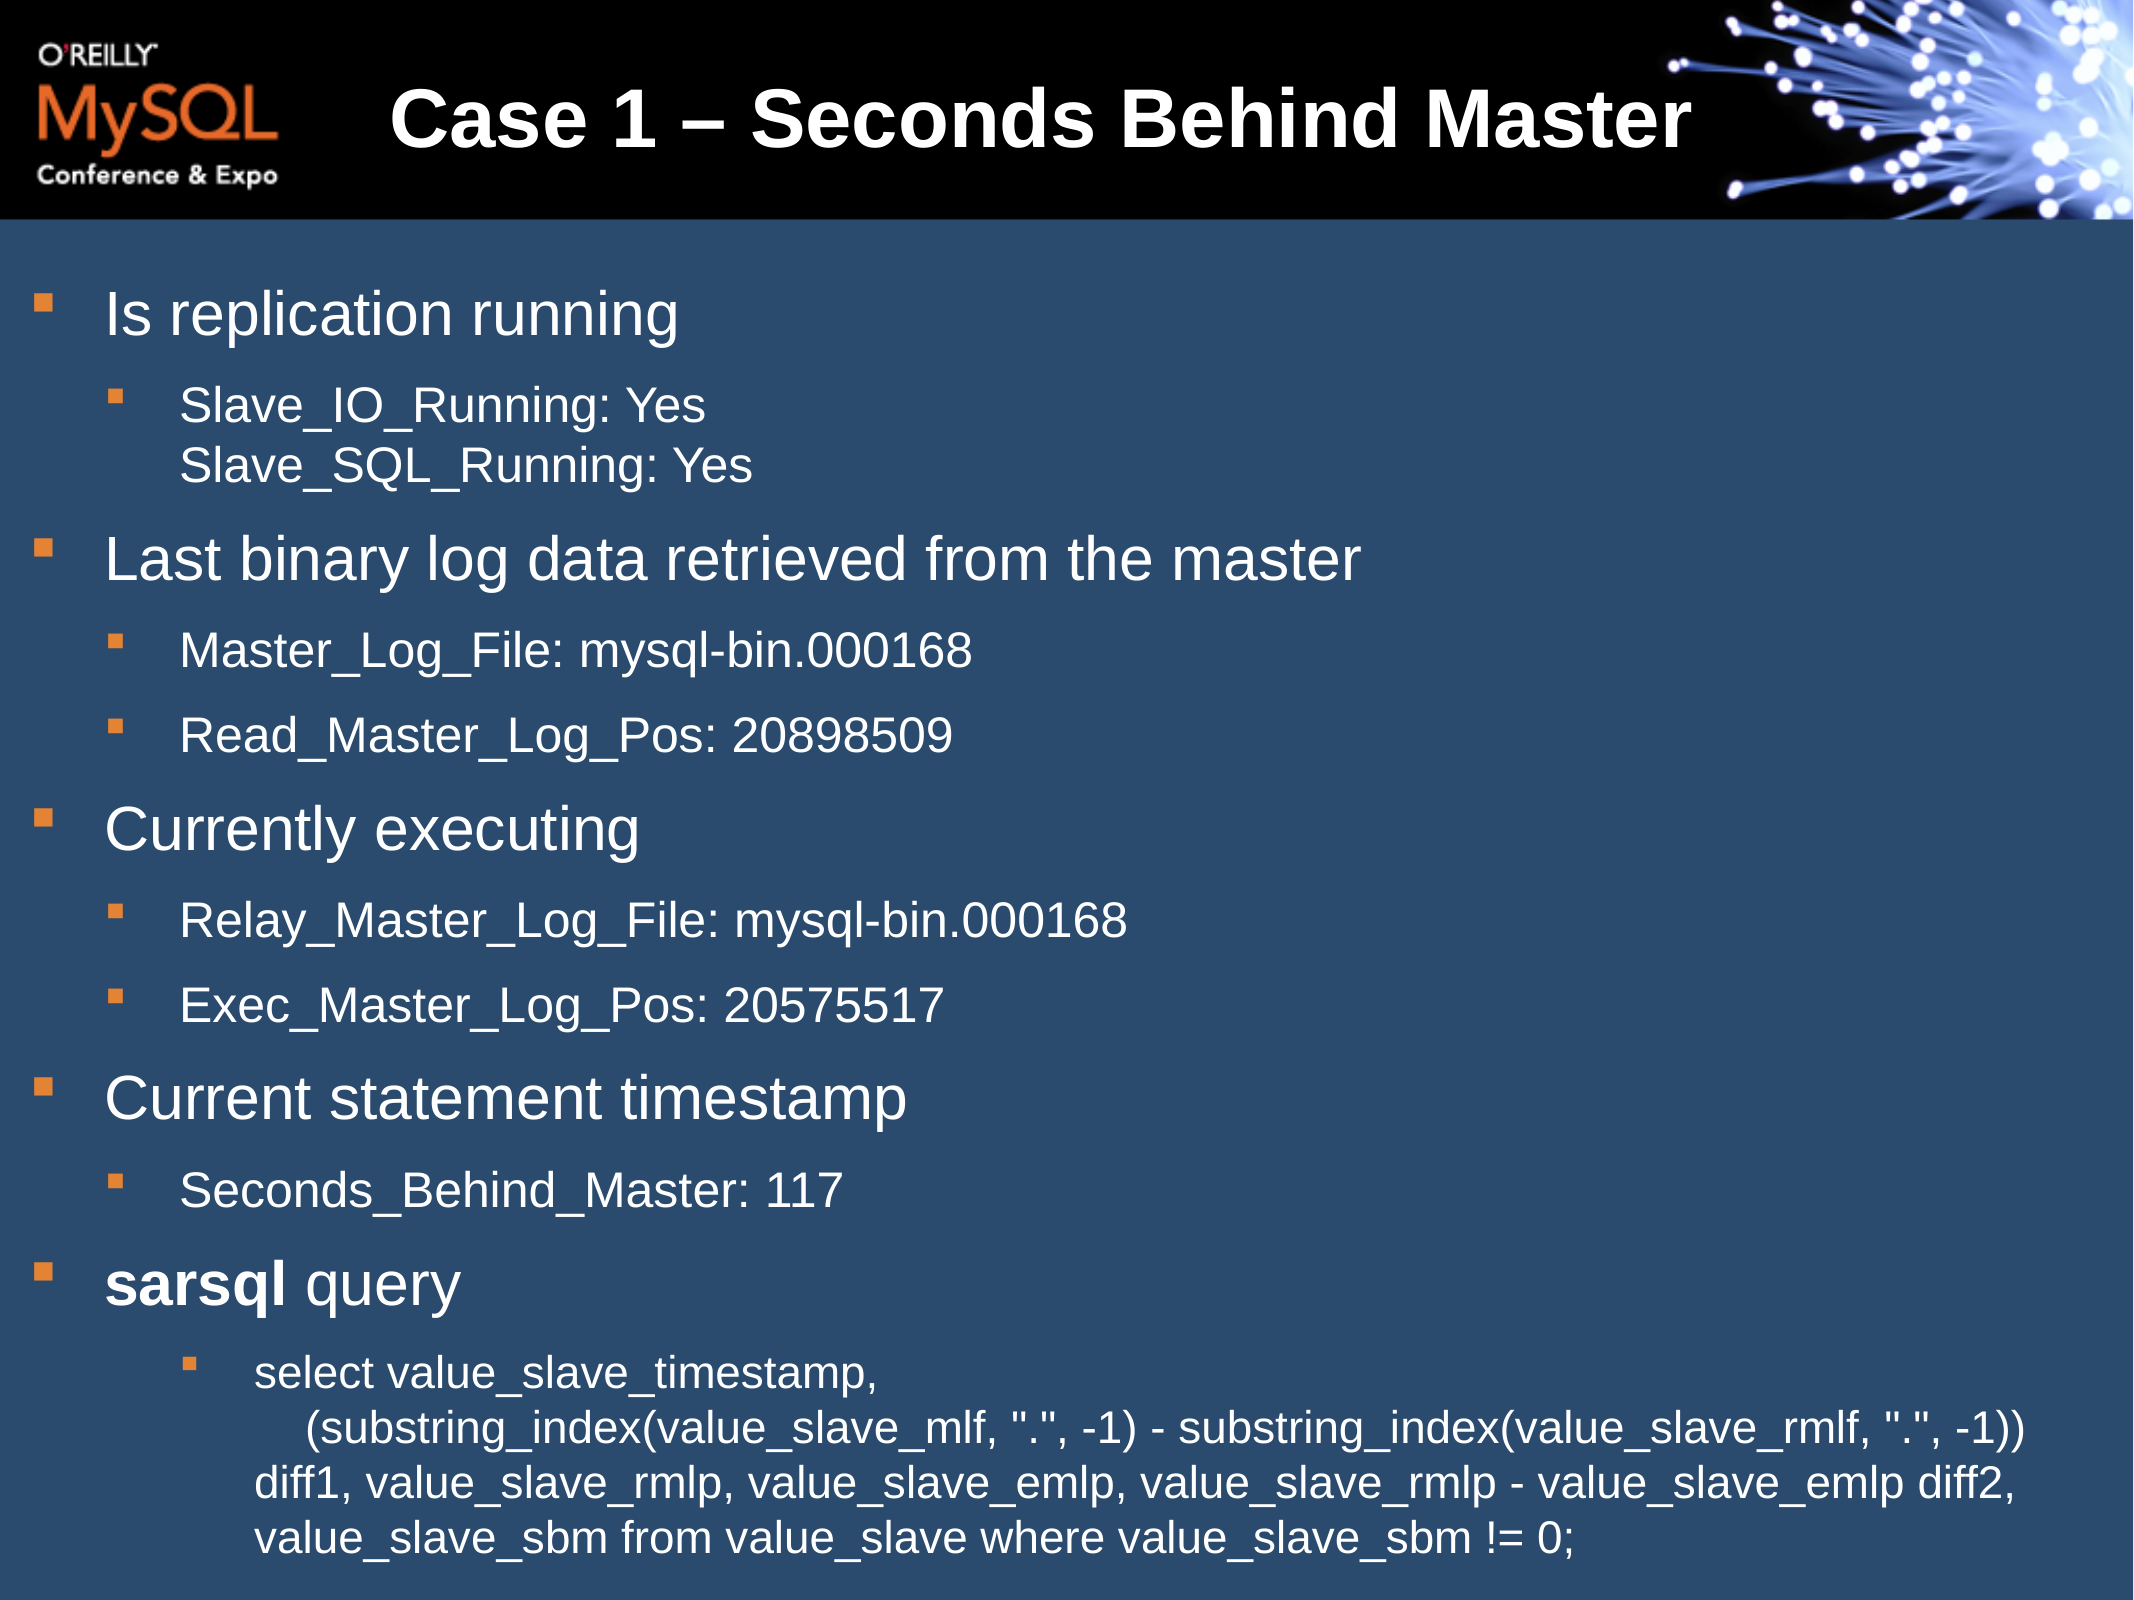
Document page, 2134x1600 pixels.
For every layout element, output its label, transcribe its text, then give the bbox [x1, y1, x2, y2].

list Is replication running Slave_IO_Running: Yes Slave_SQL_Running: Yes Last binary log data retrieved from the master Master_Log_File: mysql-bin.000168 Read_Master_Log_Pos: 20898509 Currently executing Relay_Master_Log_File: mysql-bin.000168 Exec_Master_Log_Pos: 20575517 Current statement timestamp Seconds_Behind_Master: 117 sarsql query select value_slave_timestamp, (substring_index(value_slave_mlf, ".", -1) - substring_index(value_slave_rmlf, ".", -1)) diff1, value_slave_rmlp, value_slave_emlp, value_slave_rmlp - value_slave_emlp diff2, value_slave_sbm from value_slave where value_slave_sbm != 0; [0, 264, 2103, 1571]
picture [0, 0, 2134, 1600]
title Case 1 – Seconds Behind Master [381, 36, 2103, 193]
